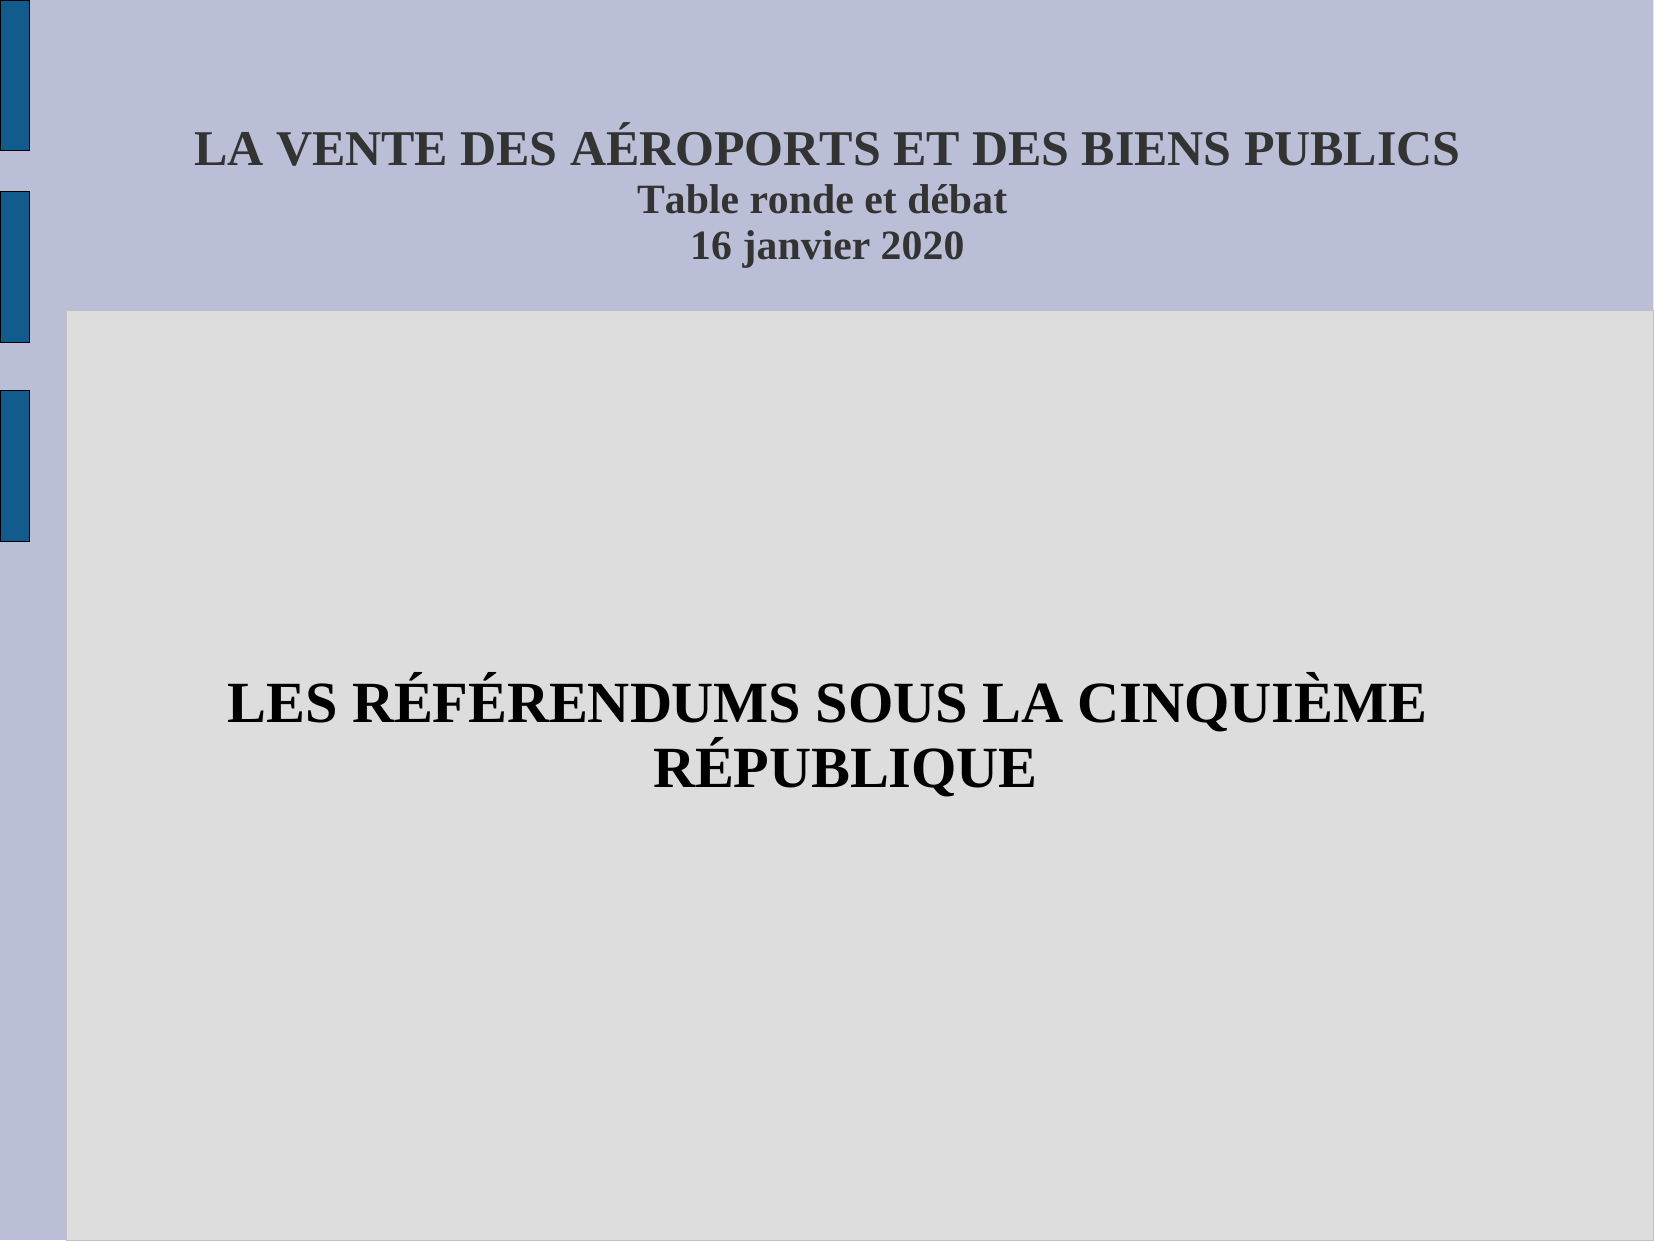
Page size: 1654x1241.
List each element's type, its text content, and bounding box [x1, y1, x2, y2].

title LA VENTE DES AÉROPORTS ET DES BIENS PUBLICS Table ronde et débat 16 janvier 2020 [121, 91, 1534, 299]
subtitle LES RÉFÉRENDUMS SOUS LA CINQUIÈME RÉPUBLIQUE [121, 352, 1534, 1119]
